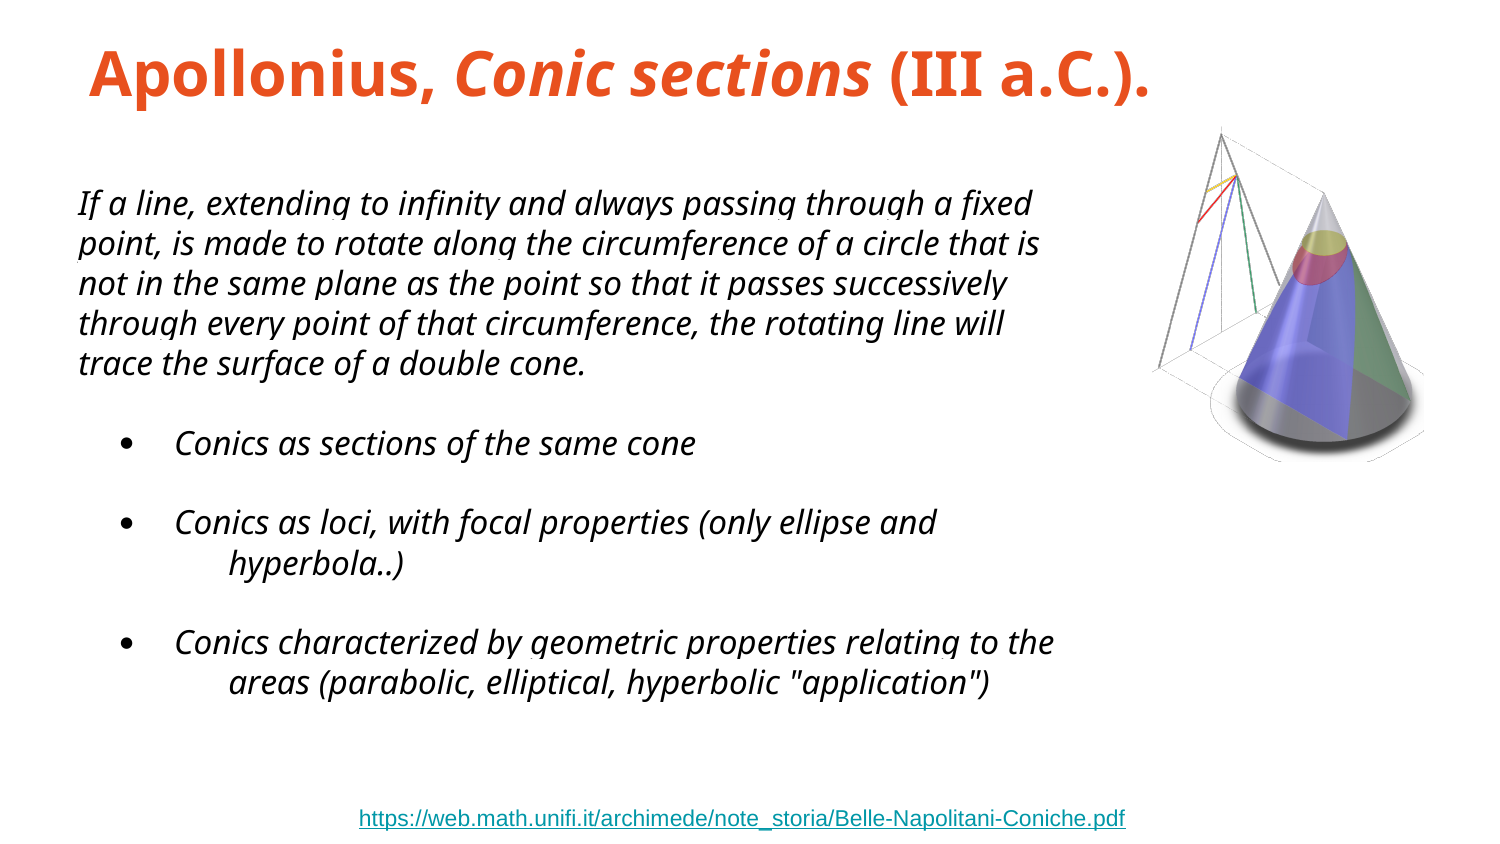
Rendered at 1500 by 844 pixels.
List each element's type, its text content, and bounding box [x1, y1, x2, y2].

text_box If a line, extending to infinity and always passing through a fixed point, is made to rotate along the circumference of a circle that is not in the same plane as the point so that it passes successively through every point of that circumference, the rotating line will trace the surface of a double cone. Conics as sections of the same cone Conics as loci, with focal properties (only ellipse and hyperbola..) Conics characterized by geometric properties relating to the areas (parabolic, elliptical, hyperbolic "application") [63, 167, 1104, 289]
text_box Apollonius, Conic sections (III a.C.). [74, 18, 1414, 152]
picture [1145, 118, 1424, 462]
text_box https://web.math.unifi.it/archimede/note_storia/Belle-Napolitani-Coniche.pdf [344, 788, 1279, 844]
